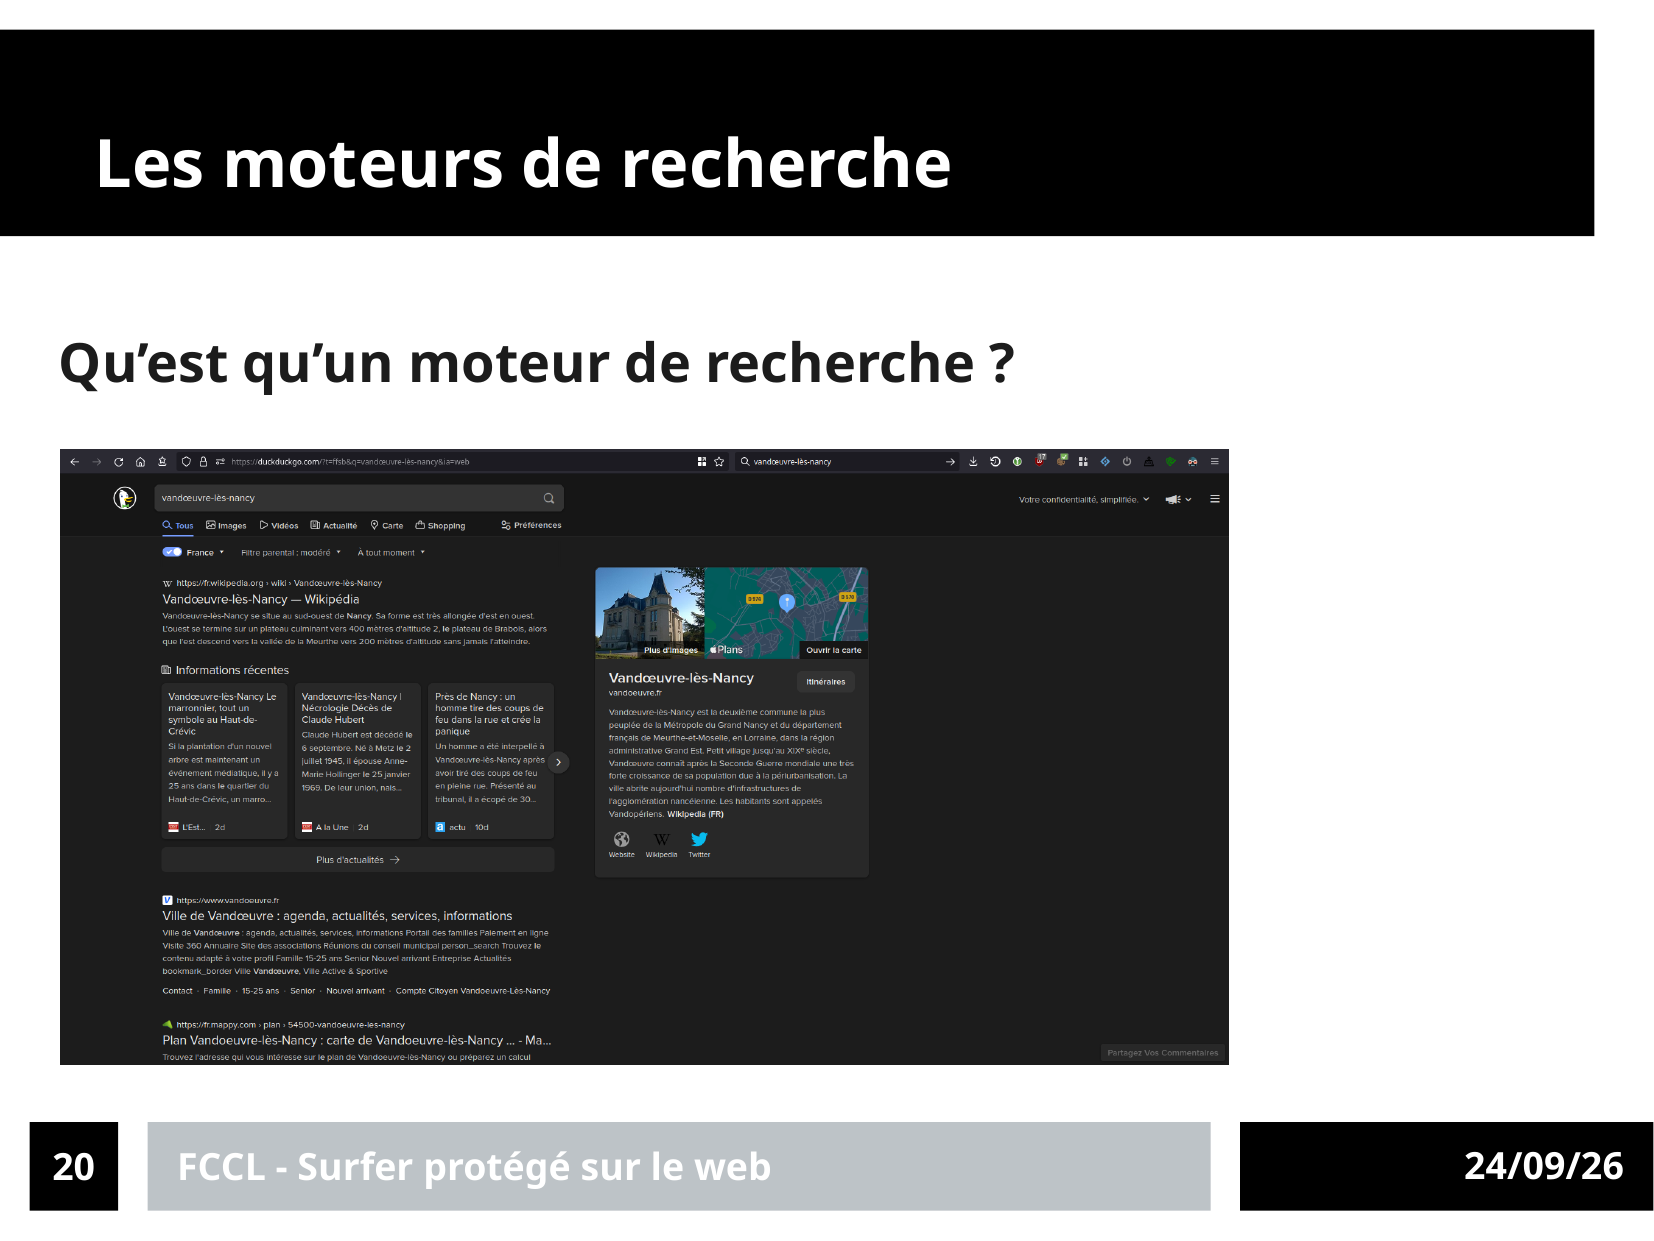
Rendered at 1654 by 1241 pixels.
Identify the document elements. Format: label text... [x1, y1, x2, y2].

title Les moteurs de recherche [59, 59, 1595, 207]
picture [60, 449, 1229, 1065]
list Qu’est qu’un moteur de recherche ? [59, 324, 1565, 1093]
